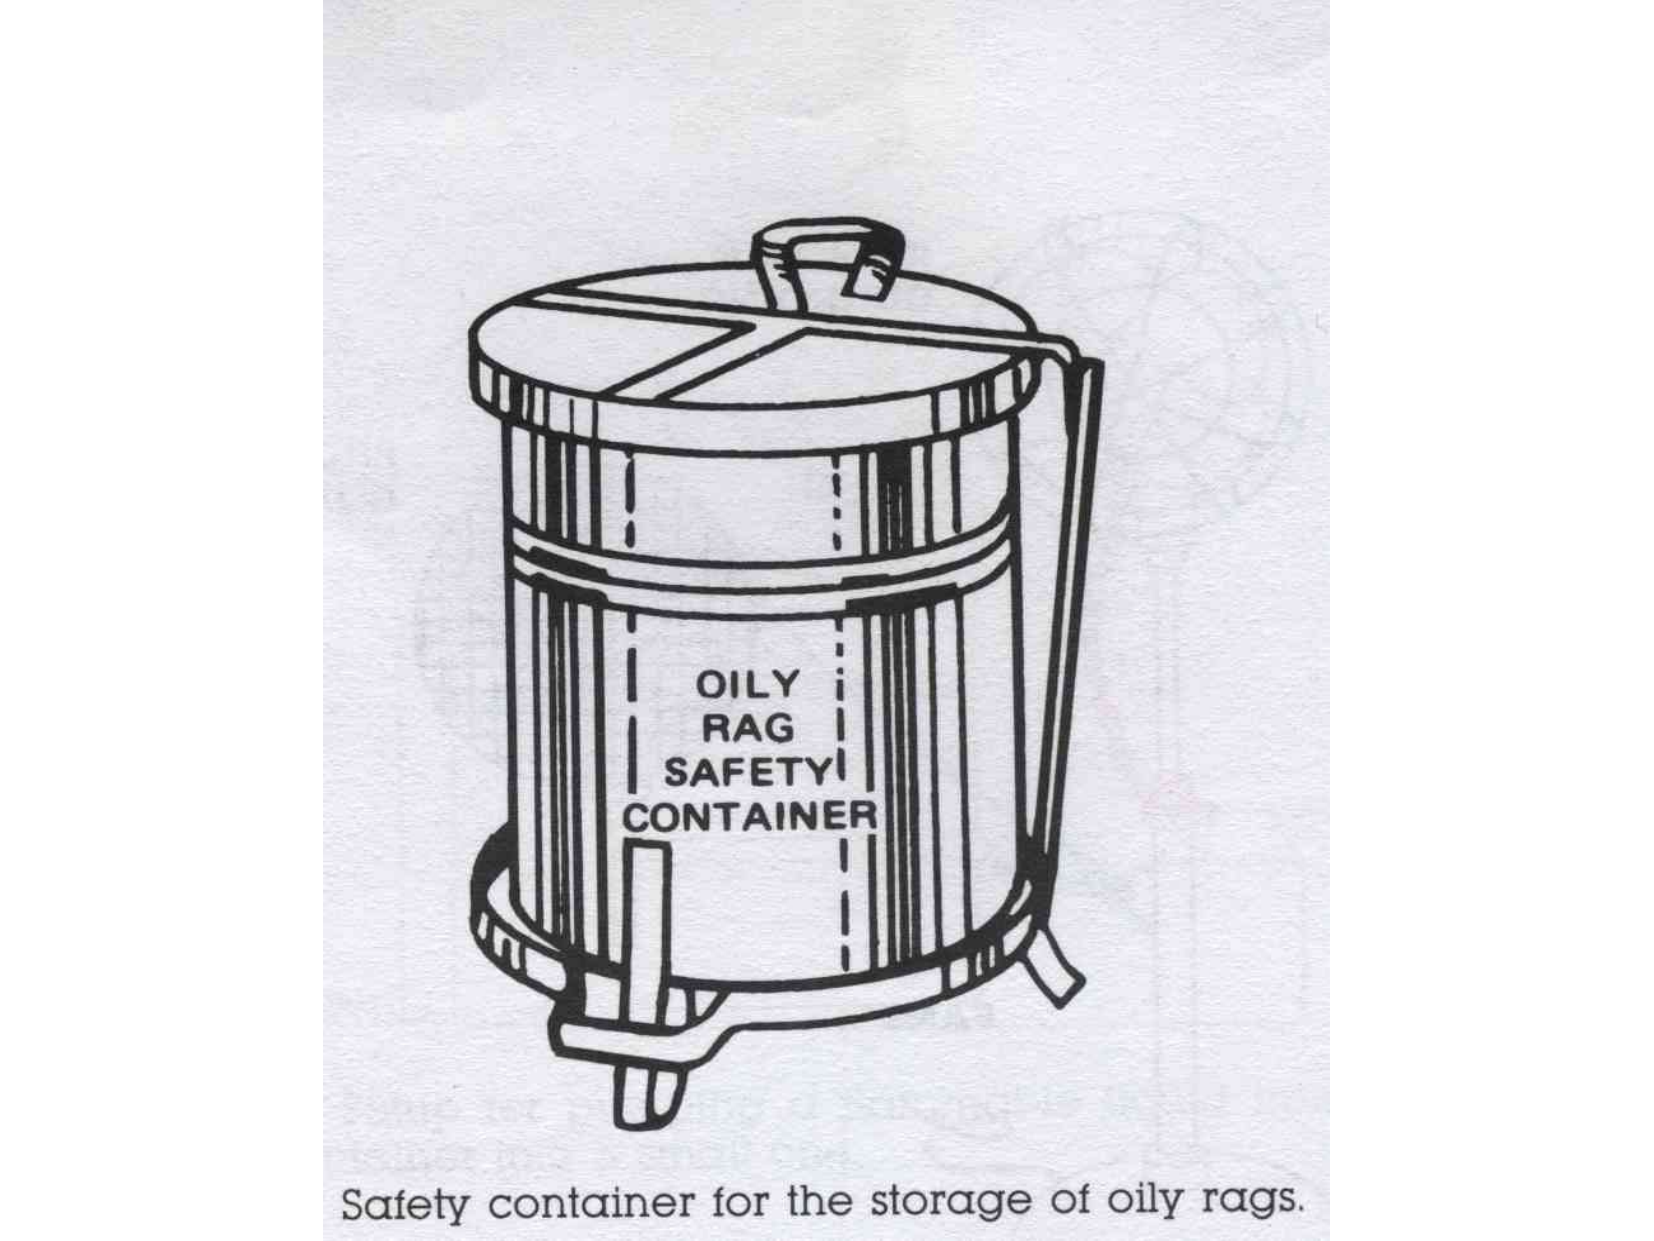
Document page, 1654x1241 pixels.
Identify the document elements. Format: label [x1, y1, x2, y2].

picture [323, 0, 1330, 1241]
